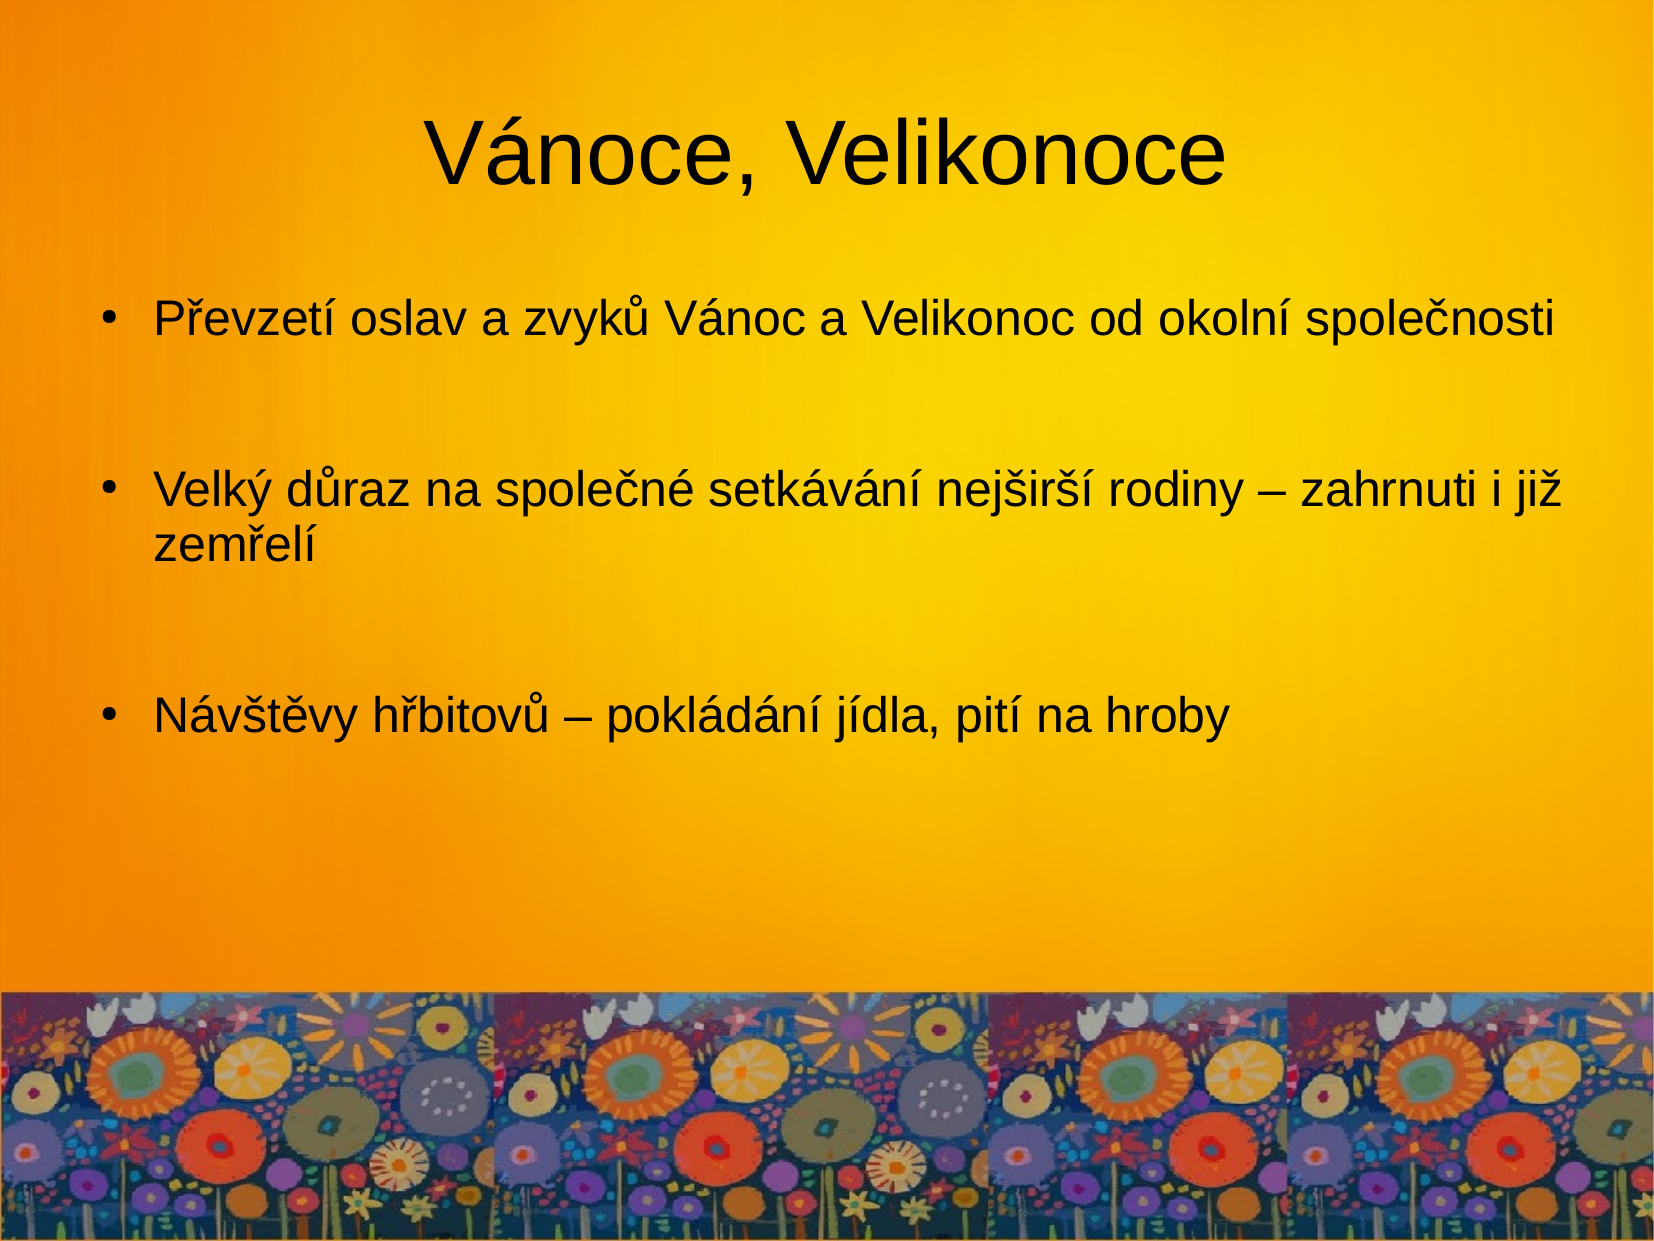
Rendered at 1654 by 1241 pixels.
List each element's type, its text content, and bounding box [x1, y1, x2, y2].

picture [0, 0, 1654, 1241]
title Vánoce, Velikonoce [82, 49, 1571, 257]
list Převzetí oslav a zvyků Vánoc a Velikonoc od okolní společnosti Velký důraz na společné setkávání nejširší rodiny – zahrnuti i již zemřelí Návštěvy hřbitovů – pokládání jídla, pití na hroby [82, 290, 1571, 1109]
